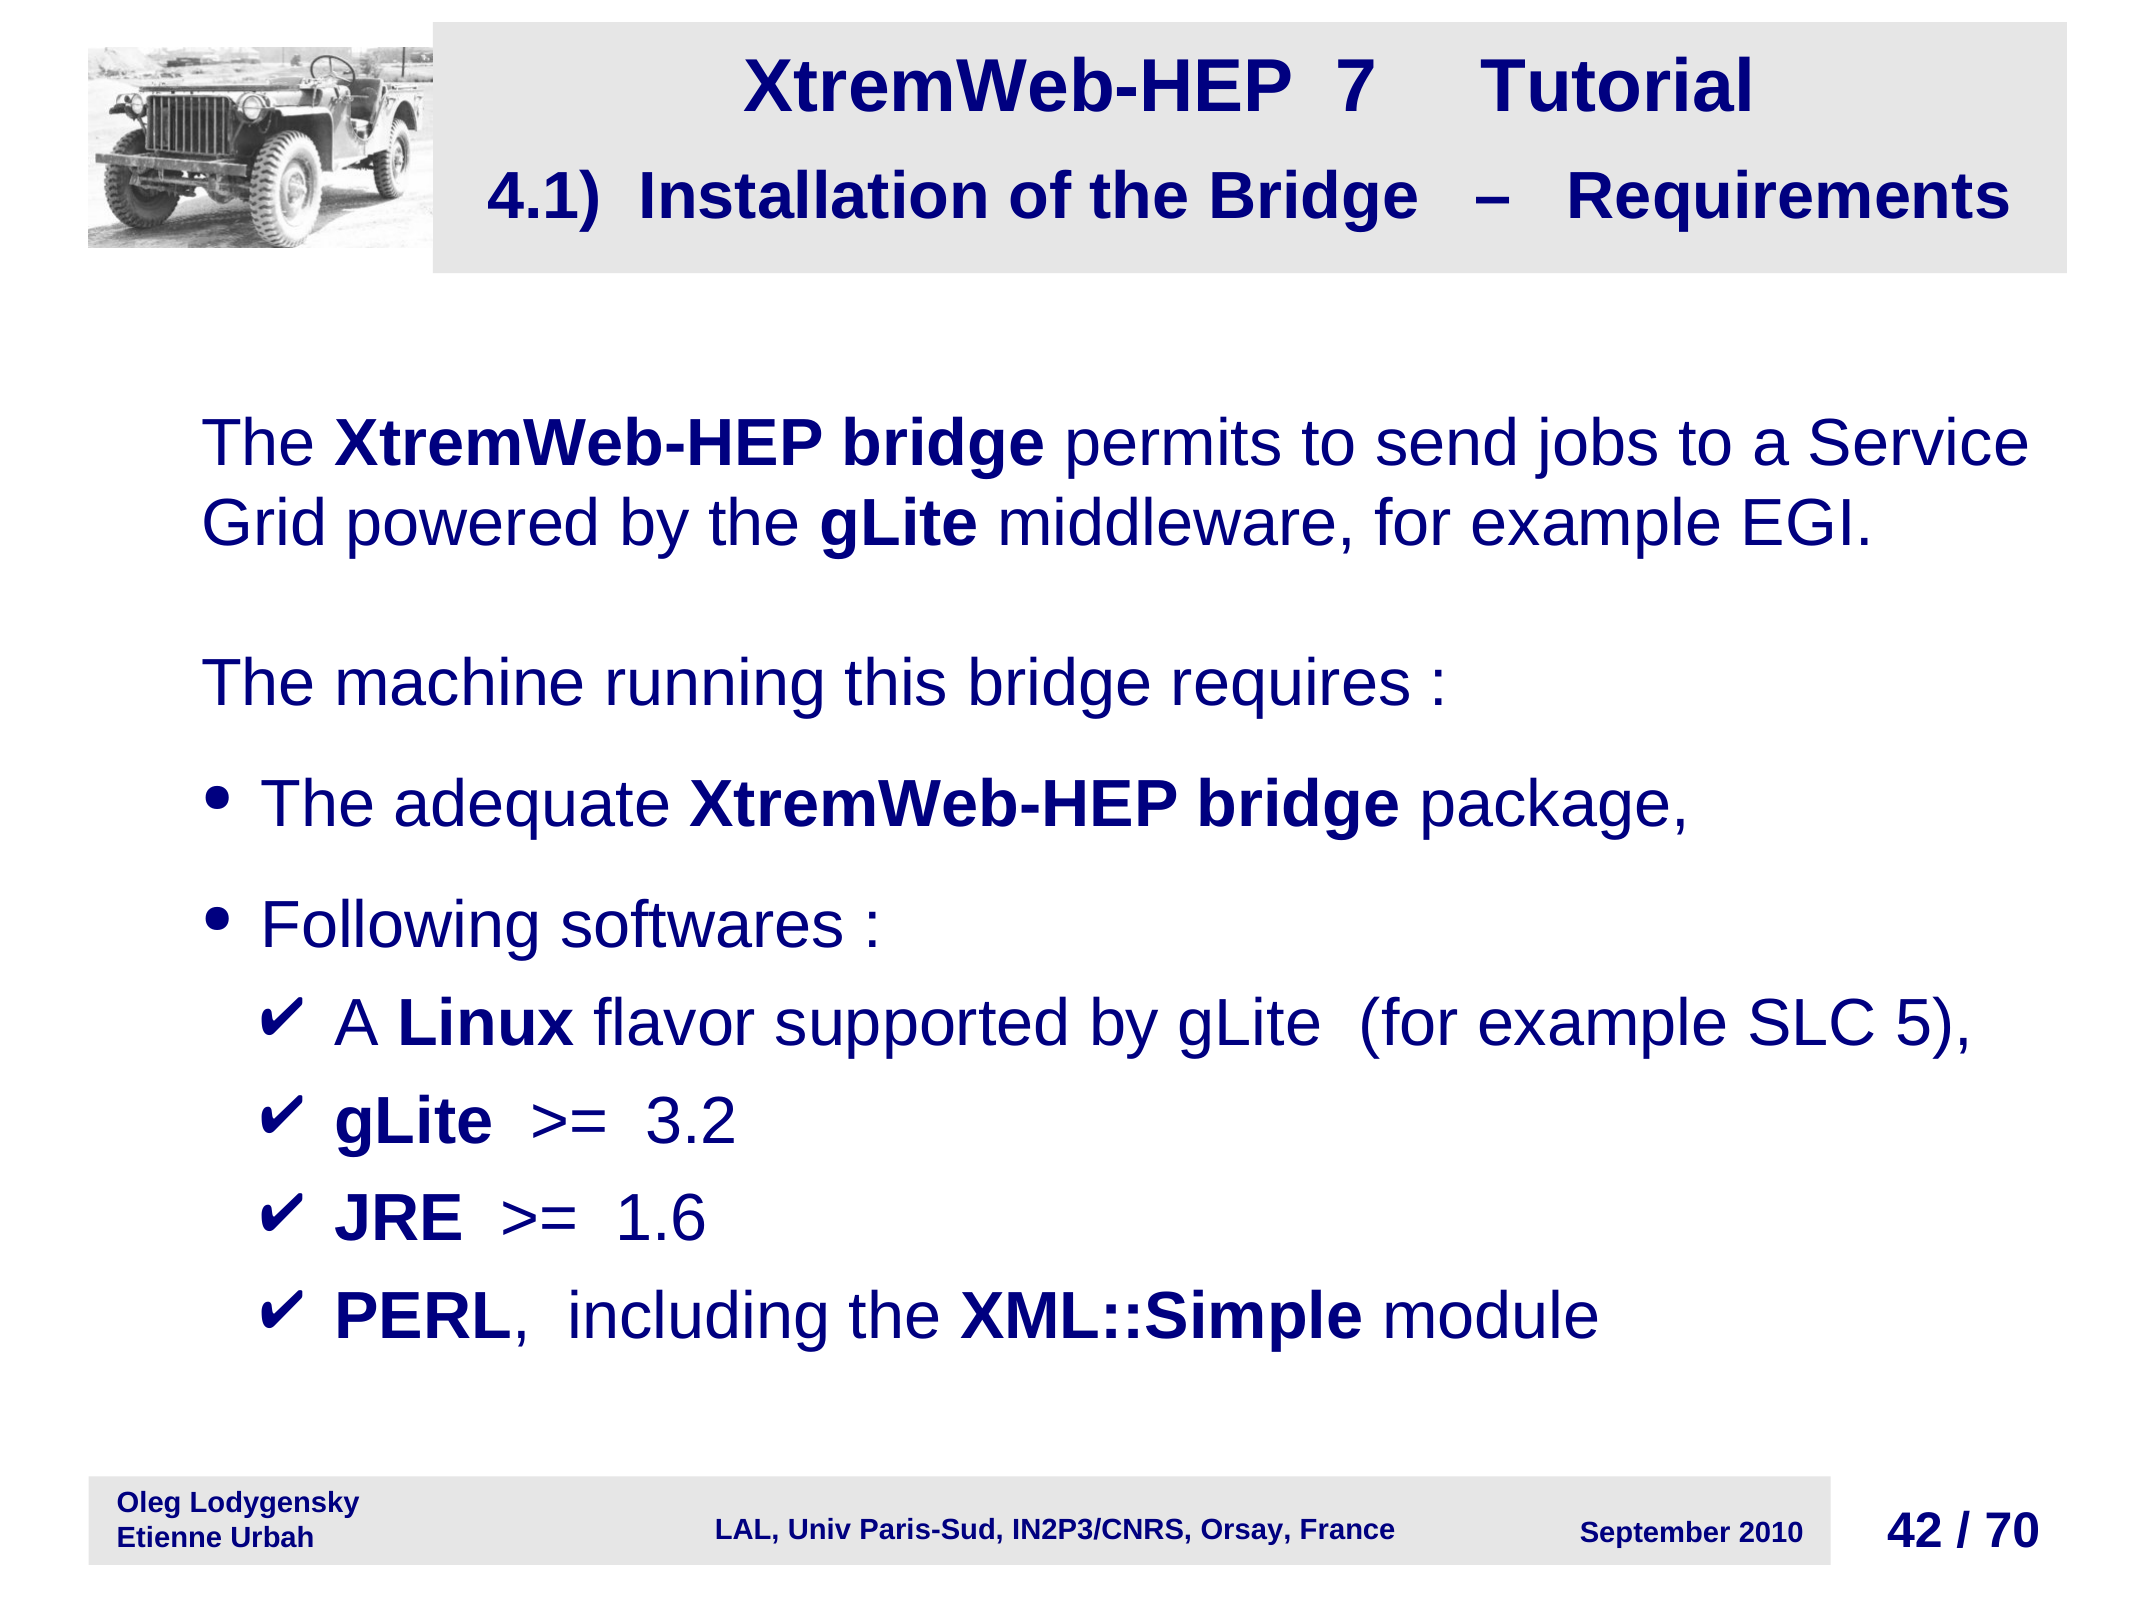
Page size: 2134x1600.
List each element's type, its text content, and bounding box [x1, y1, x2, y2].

title 4.1) Installation of the Bridge – Requirements [442, 118, 2067, 266]
picture [88, 47, 433, 248]
text_box The XtremWeb-HEP bridge permits to send jobs to a Service Grid powered by the gLite middleware, for example EGI. The machine running this bridge requires : The adequate XtremWeb-HEP bridge package, Following softwares : A Linux flavor supported by gLite (for example SLC 5), gLite >= 3.2 JRE >= 1.6 PERL, including the XML::Simple module [191, 398, 2053, 1344]
